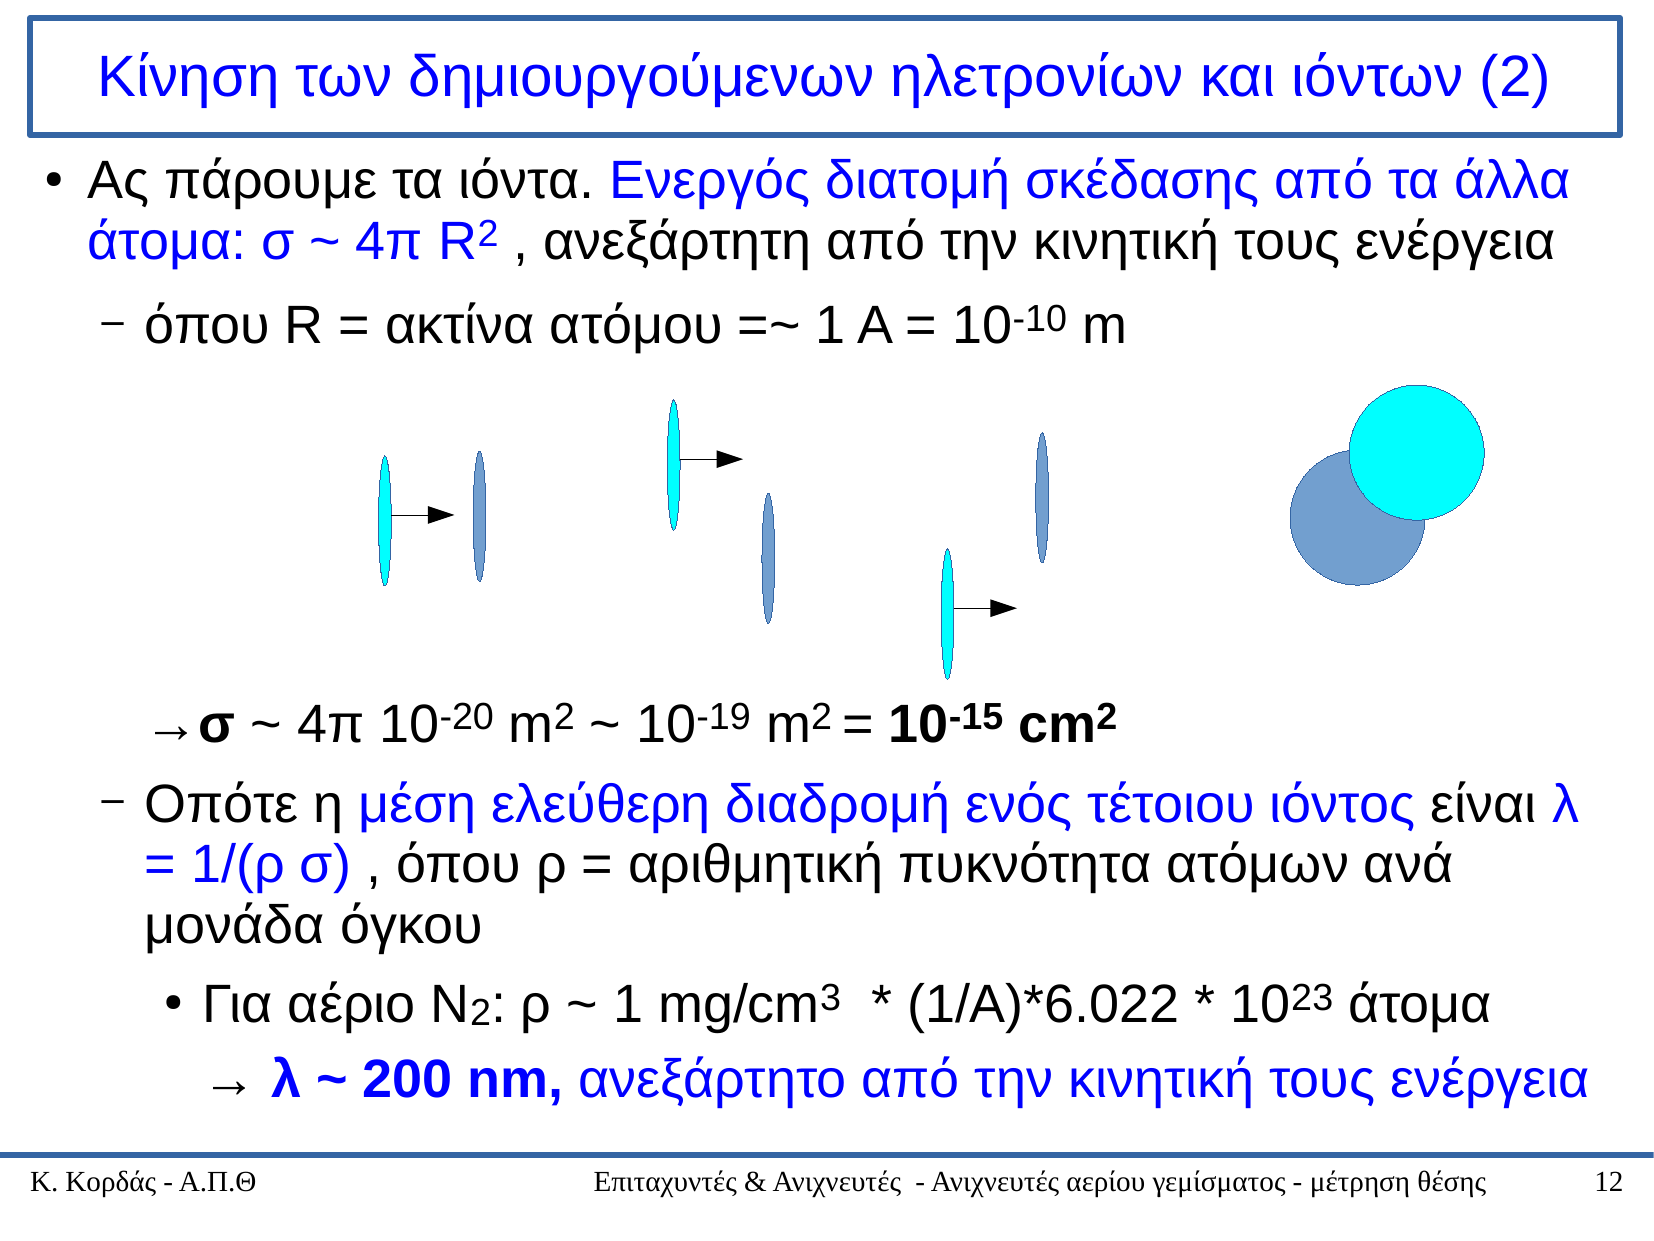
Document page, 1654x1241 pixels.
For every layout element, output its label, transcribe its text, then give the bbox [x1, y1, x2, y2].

text_box [761, 493, 775, 624]
title Κίνηση των δημιουργούμενων ηλετρονίων και ιόντων (2) [30, 17, 1621, 136]
text_box [1035, 432, 1049, 563]
text_box [667, 399, 681, 531]
list Ας πάρουμε τα ιόντα. Ενεργός διατομή σκέδασης από τα άλλα άτομα: σ ~ 4π R2 , ανεξάρτητη από την κινητική τους ενέργεια όπου R = ακτίνα ατόμου =~ 1 Α = 10-10 m →σ ~ 4π 10-20 m2 ~ 10-19 m2 = 10-15 cm2 Οπότε η μέση ελεύθερη διαδρομή ενός τέτοιου ιόντος είναι λ = 1/(ρ σ) , όπου ρ = αριθμητική πυκνότητα ατόμων ανά μονάδα όγκου Για αέριο N2: ρ ~ 1 mg/cm3 * (1/Α)*6.022 * 1023 άτομα → λ ~ 200 nm, ανεξάρτητο από την κινητική τους ενέργεια [30, 150, 1621, 1111]
text_box [473, 451, 486, 582]
text_box [1290, 385, 1485, 586]
text_box [378, 455, 392, 586]
text_box [941, 548, 954, 680]
